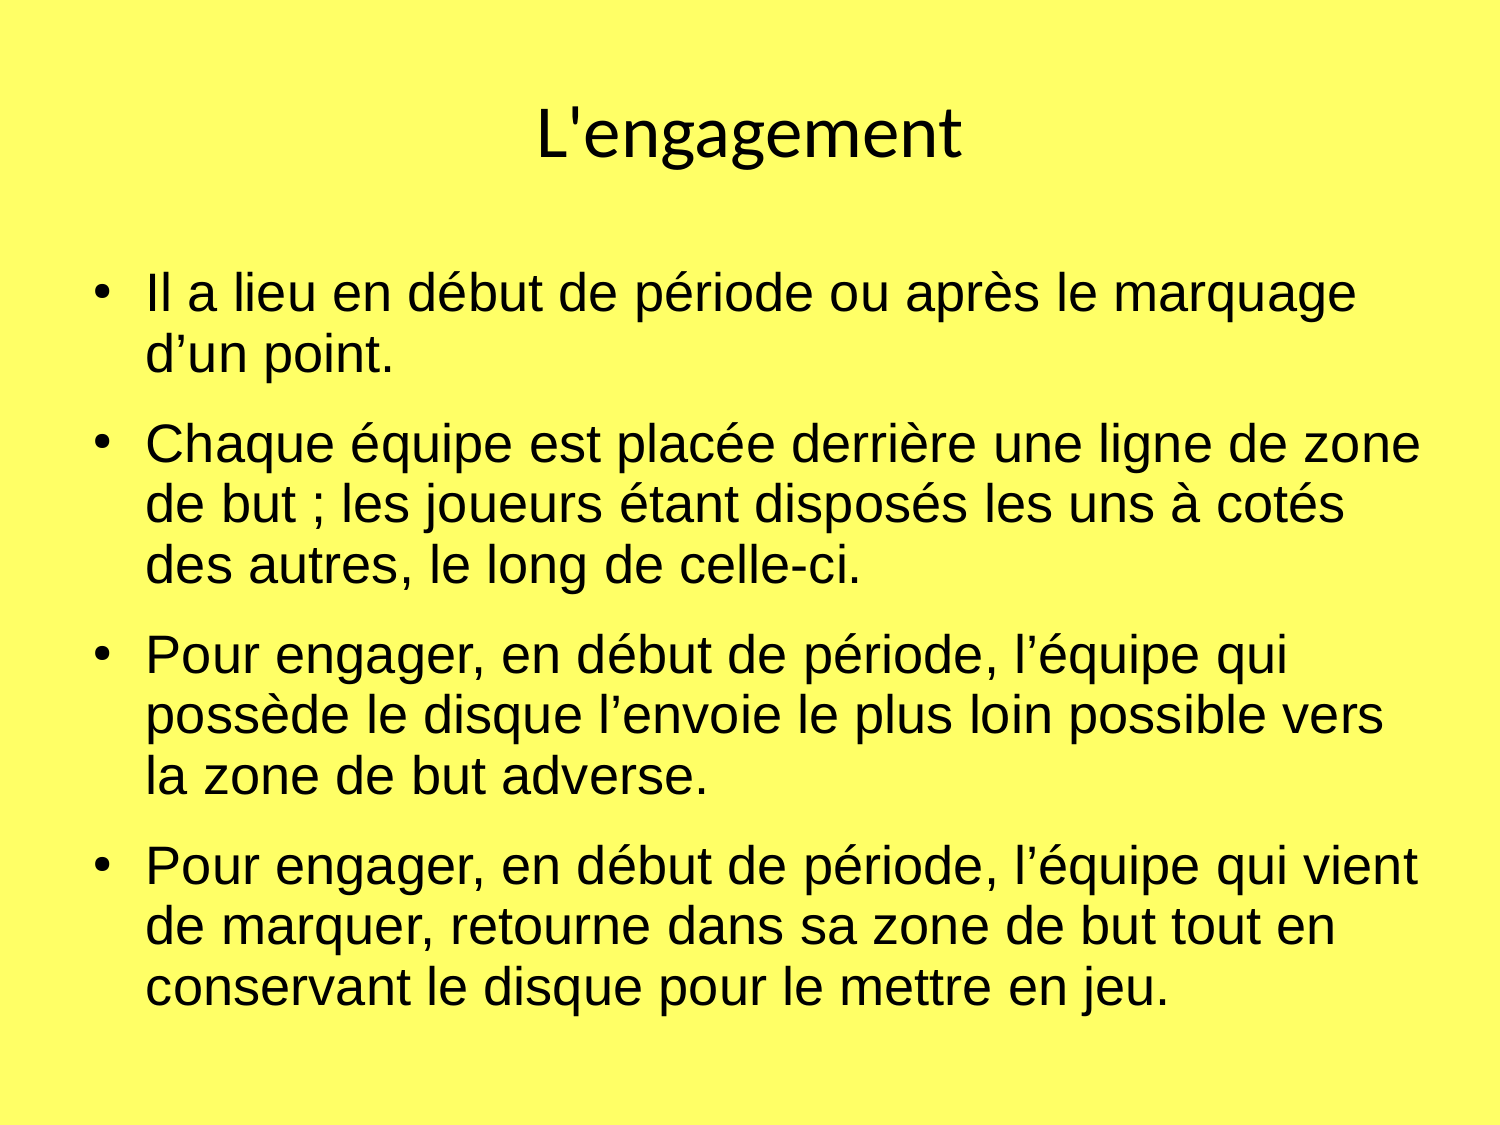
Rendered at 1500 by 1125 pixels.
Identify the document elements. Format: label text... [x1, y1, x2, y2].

list Il a lieu en début de période ou après le marquage d’un point. Chaque équipe est placée derrière une ligne de zone de but ; les joueurs étant disposés les uns à cotés des autres, le long de celle-ci. Pour engager, en début de période, l’équipe qui possède le disque l’envoie le plus loin possible vers la zone de but adverse. Pour engager, en début de période, l’équipe qui vient de marquer, retourne dans sa zone de but tout en conservant le disque pour le mettre en jeu. [75, 262, 1425, 1047]
title L'engagement [75, 45, 1425, 233]
